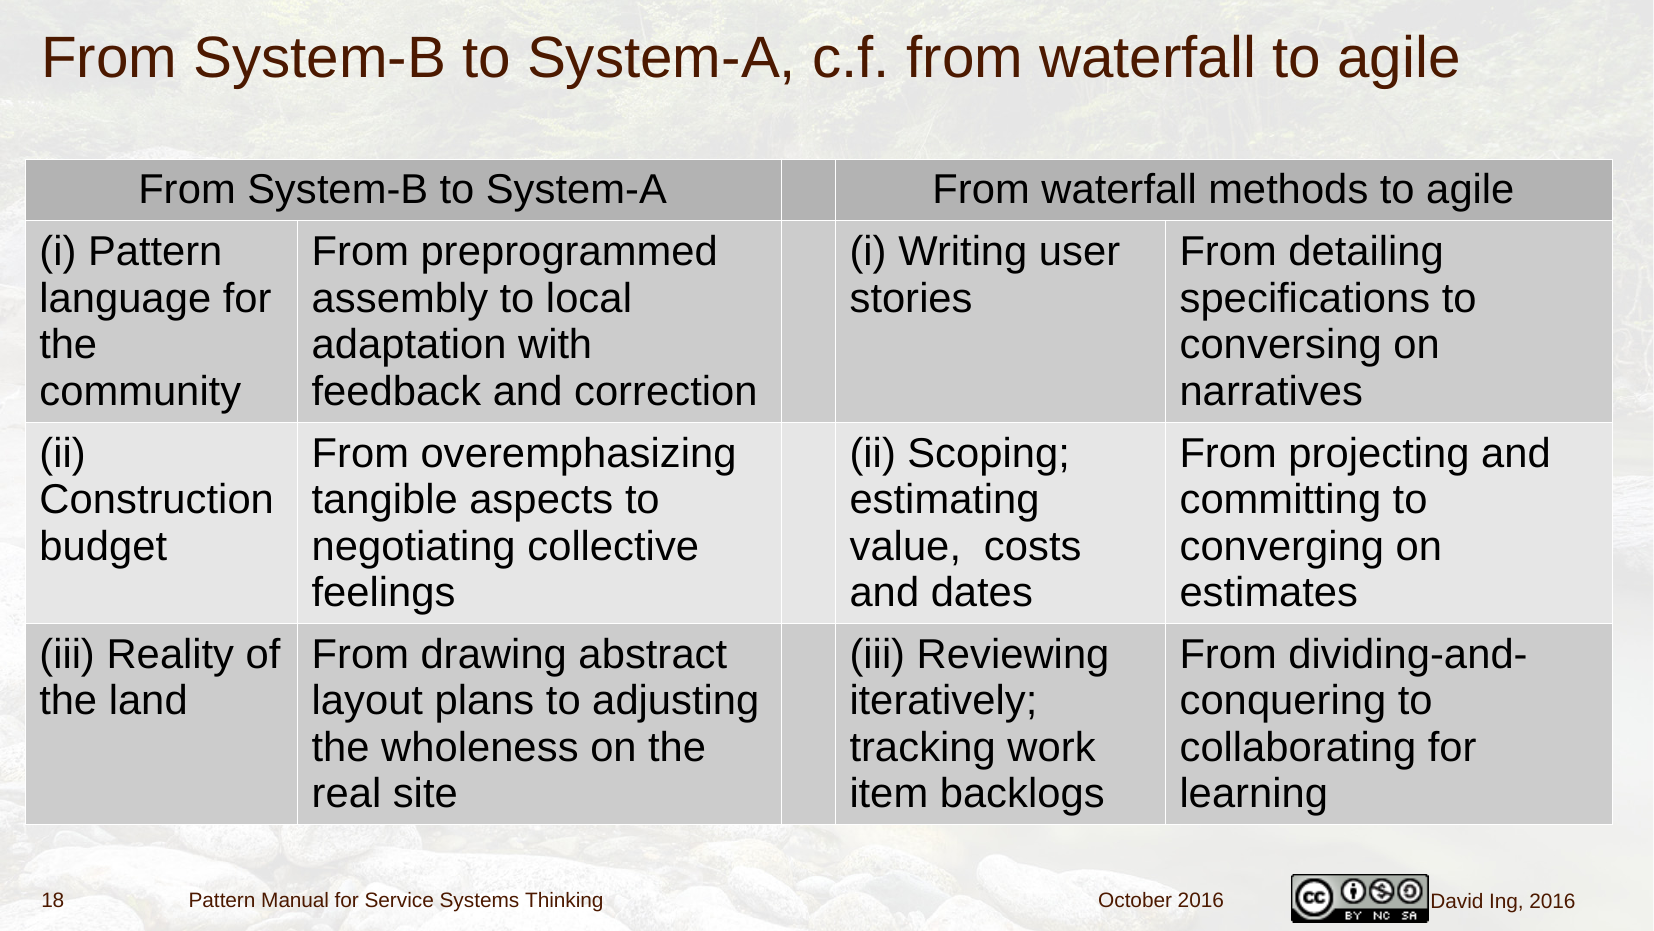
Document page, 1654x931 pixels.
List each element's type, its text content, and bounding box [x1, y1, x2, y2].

table_cell From projecting and committing to converging on estimates [1166, 423, 1612, 623]
title From System-B to System-A, c.f. from waterfall to agile [41, 30, 1613, 126]
table_cell (i) Pattern language for the community [26, 221, 297, 422]
table_cell From drawing abstract layout plans to adjusting the wholeness on the real site [298, 624, 781, 824]
table_cell From overemphasizing tangible aspects to negotiating collective feelings [298, 423, 781, 623]
table_cell (iii) Reality of the land [26, 624, 297, 824]
table_cell [782, 624, 835, 824]
table_cell [782, 221, 835, 422]
table_cell [782, 423, 835, 623]
table_cell (iii) Reviewing iteratively; tracking work item backlogs [836, 624, 1165, 824]
table_cell From dividing-and-conquering to collaborating for learning [1166, 624, 1612, 824]
table_cell (ii) Construction budget [26, 423, 297, 623]
table_cell (ii) Scoping; estimating value, costs and dates [836, 423, 1165, 623]
picture [0, 0, 1654, 931]
table_header [782, 160, 835, 220]
table_cell From detailing specifications to conversing on narratives [1166, 221, 1612, 422]
table_header From waterfall methods to agile [836, 160, 1612, 220]
table_cell From preprogrammed assembly to local adaptation with feedback and correction [298, 221, 781, 422]
table_header From System-B to System-A [26, 160, 781, 220]
table_cell (i) Writing user stories [836, 221, 1165, 422]
